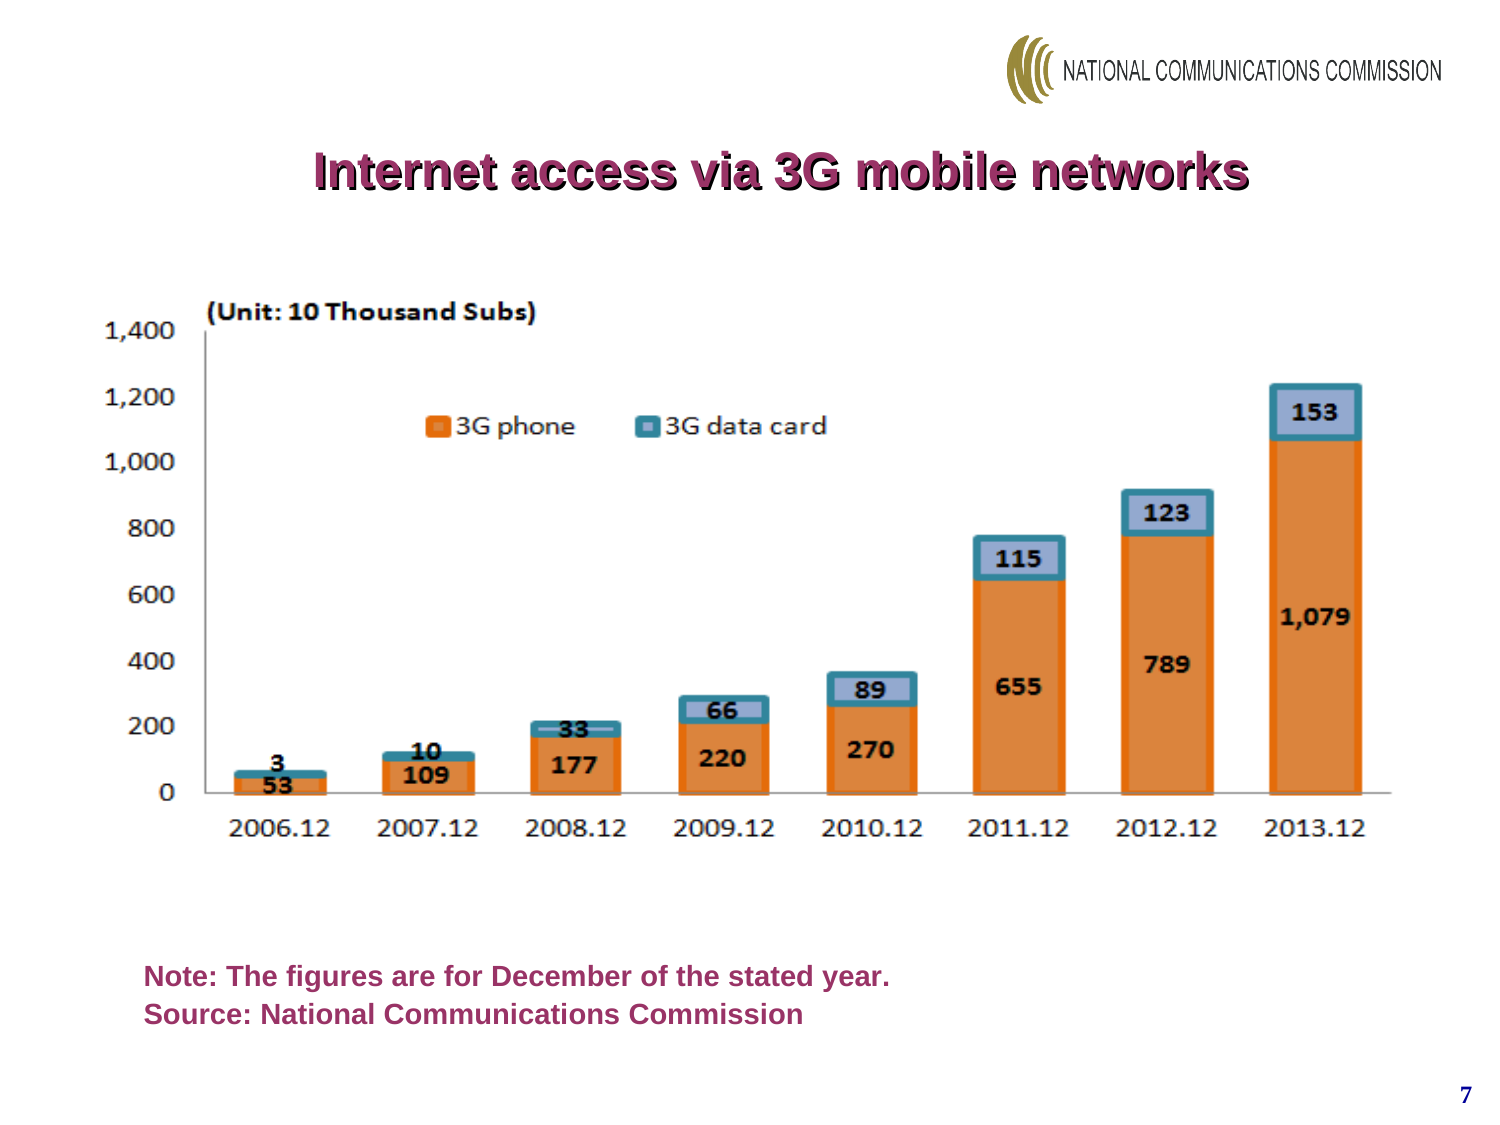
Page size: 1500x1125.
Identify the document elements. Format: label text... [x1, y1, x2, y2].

picture [29, 271, 1412, 905]
picture [1007, 35, 1442, 104]
title Internet access via 3G mobile networks [187, 105, 1375, 231]
text_box Note: The figures are for December of the stated year. Source: National Communications Commission [128, 949, 1275, 1039]
